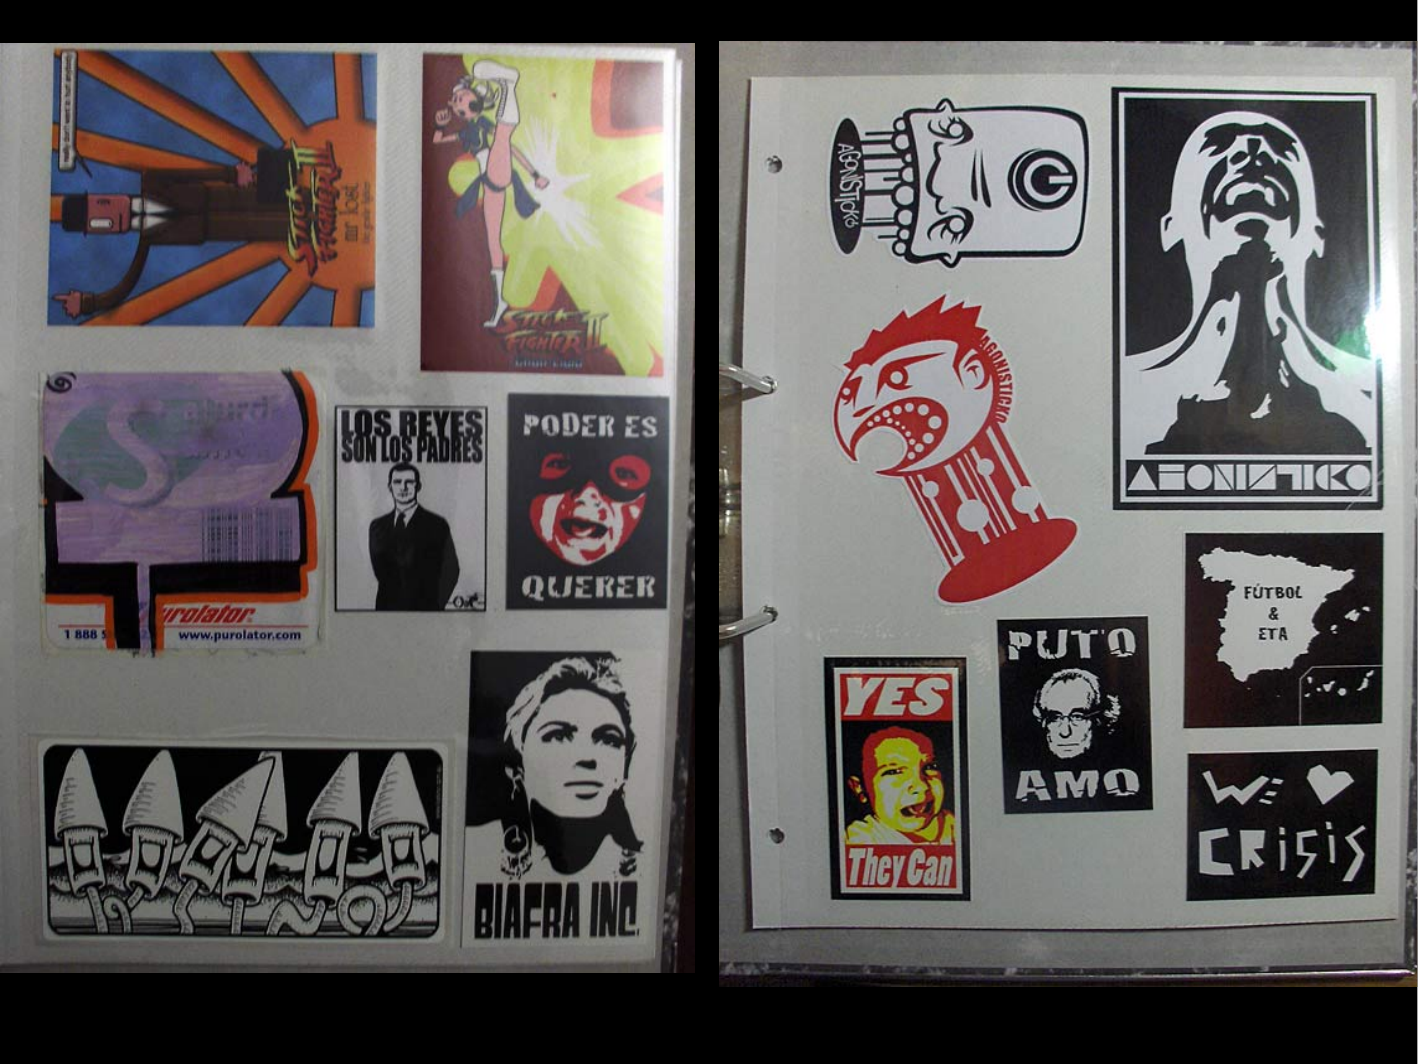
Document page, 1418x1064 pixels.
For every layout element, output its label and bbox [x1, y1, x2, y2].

picture [0, 43, 695, 973]
picture [719, 41, 1418, 987]
